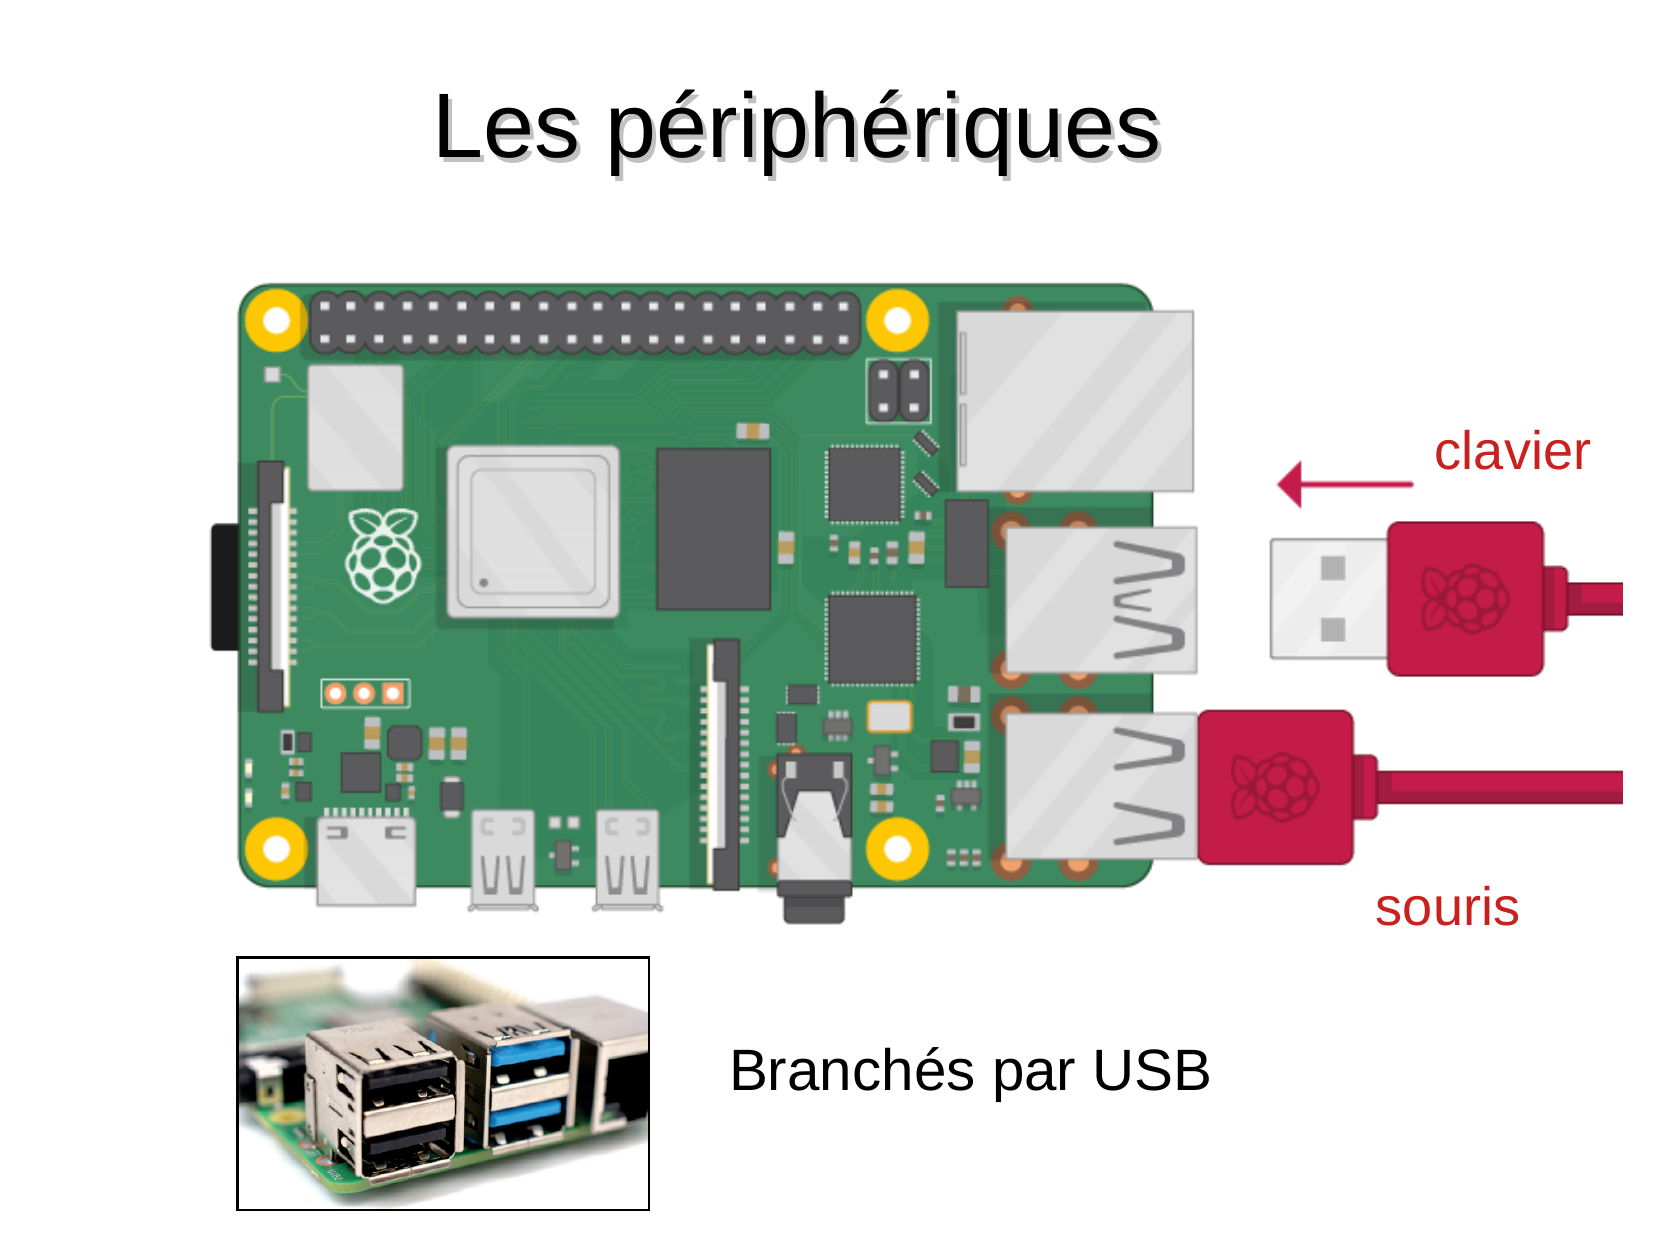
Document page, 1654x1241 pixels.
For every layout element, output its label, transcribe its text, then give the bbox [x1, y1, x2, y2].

text_box souris [1360, 869, 1536, 945]
text_box Branchés par USB [679, 1030, 1300, 1123]
picture [66, 206, 1623, 1211]
text_box clavier [1419, 413, 1607, 489]
title Les périphériques [177, 0, 1418, 206]
